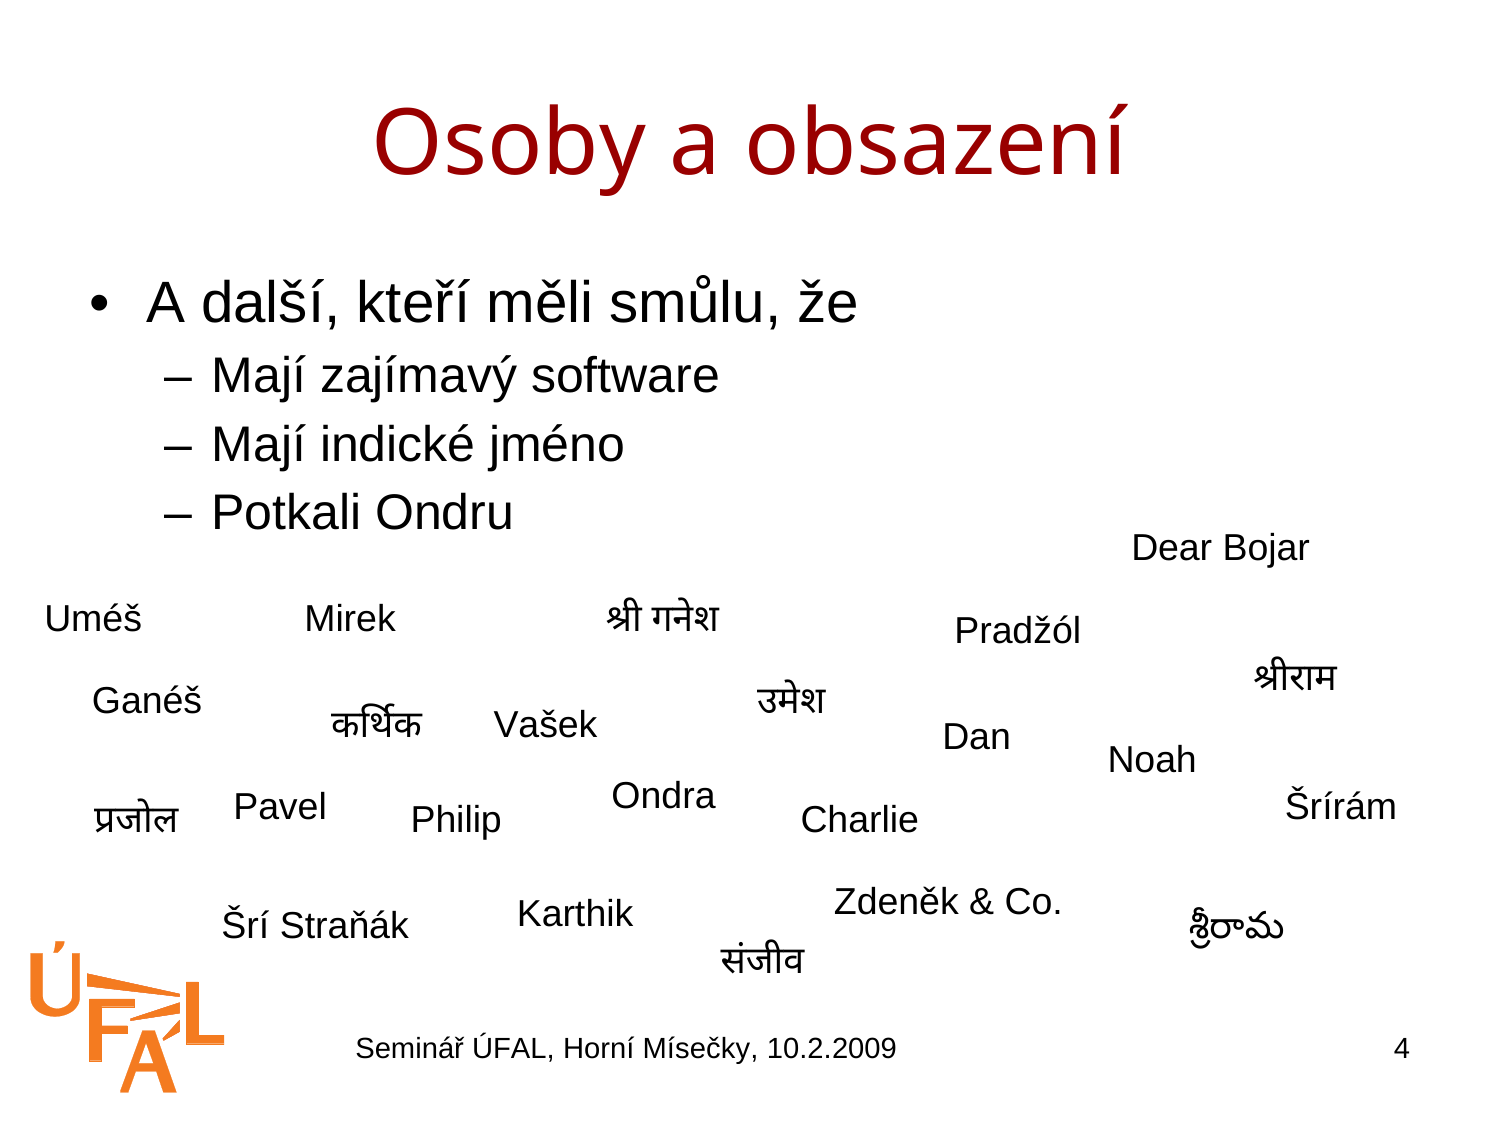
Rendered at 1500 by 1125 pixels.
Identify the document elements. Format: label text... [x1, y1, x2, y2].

text_box संजीव [705, 928, 830, 989]
text_box Ganéš [77, 668, 218, 730]
title Osoby a obsazení [75, 45, 1426, 233]
text_box Charlie [785, 786, 934, 848]
text_box Vašek [478, 692, 613, 753]
text_box Uméš [29, 586, 158, 647]
text_box Šrí Straňák [206, 893, 424, 954]
text_box శ్రీరామ [1173, 893, 1310, 954]
text_box कर्थिक [316, 692, 448, 753]
text_box Mirek [289, 586, 411, 647]
text_box Dan [927, 704, 1026, 765]
text_box Pavel [218, 774, 342, 836]
text_box Philip [395, 786, 517, 848]
text_box श्रीराम [1238, 645, 1363, 706]
text_box प्रजोल [79, 786, 204, 848]
text_box Zdeněk & Co. [819, 869, 1078, 930]
text_box Šrírám [1269, 774, 1413, 836]
text_box Ondra [596, 763, 731, 824]
text_box Noah [1092, 727, 1212, 789]
text_box Dear Bojar [1116, 515, 1326, 576]
list A další, kteří měli smůlu, že Mají zajímavý software Mají indické jméno Potkali Ondru [75, 262, 1426, 1006]
text_box श्री गनेश [590, 586, 745, 647]
text_box उमेश [742, 668, 852, 729]
text_box Pradžól [939, 597, 1096, 659]
text_box Karthik [502, 881, 649, 942]
